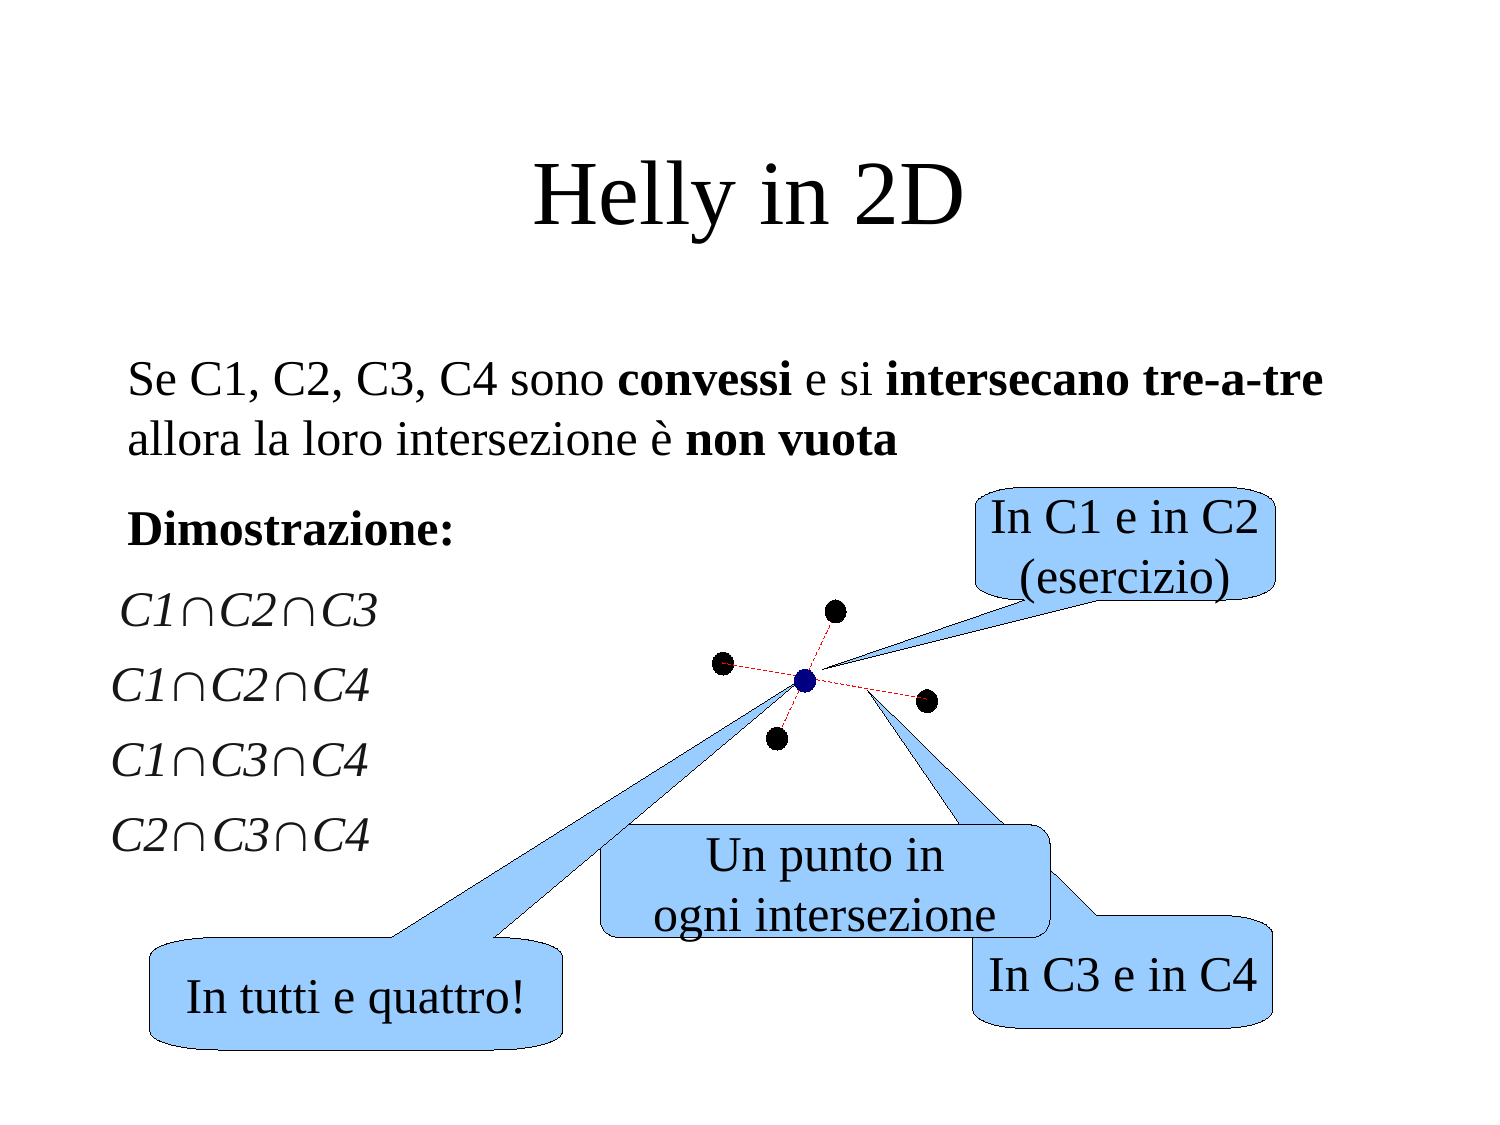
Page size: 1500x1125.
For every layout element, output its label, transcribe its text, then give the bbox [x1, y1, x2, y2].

chart [103, 732, 376, 788]
text_box [916, 689, 938, 713]
text_box Se C1, C2, C3, C4 sono convessi e si intersecano tre-a-tre allora la loro intersezione è non vuota [112, 337, 1388, 473]
text_box In C1 e in C2 (esercizio) [822, 487, 1276, 670]
text_box Un punto in ogni intersezione [600, 824, 1051, 938]
chart [112, 582, 384, 638]
chart [103, 807, 377, 863]
text_box [712, 652, 734, 676]
chart [103, 657, 376, 713]
text_box [766, 727, 788, 751]
text_box In C3 e in C4 [972, 870, 1273, 1029]
text_box Dimostrazione: [112, 487, 488, 563]
text_box In tutti e quattro! [149, 683, 795, 1051]
text_box In C3 e in C4 [867, 690, 1005, 824]
text_box [794, 669, 816, 693]
title Helly in 2D [112, 107, 1387, 280]
text_box [825, 599, 847, 623]
